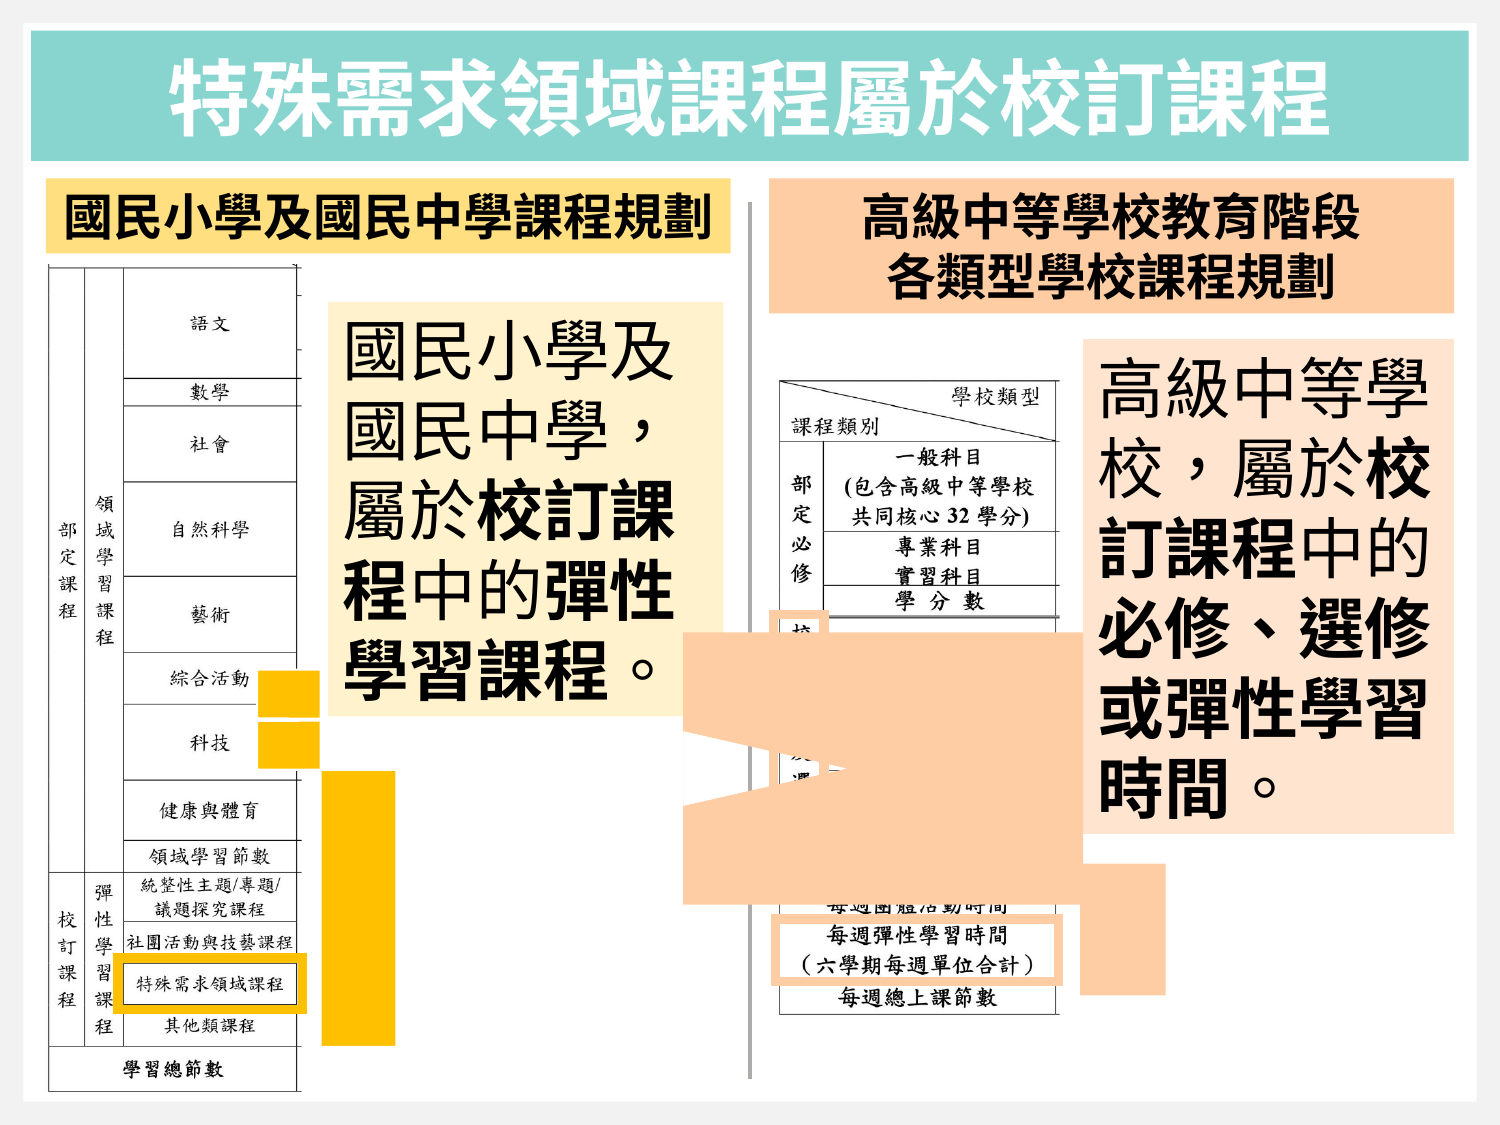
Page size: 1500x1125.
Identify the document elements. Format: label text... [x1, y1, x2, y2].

text_box [683, 632, 1365, 997]
picture [780, 924, 1054, 977]
text_box 國民小學及國民中學，屬於校訂課程中的彈性學習課程。 [328, 301, 724, 717]
text_box [257, 669, 567, 1047]
picture [778, 753, 819, 784]
picture [778, 619, 819, 632]
picture [773, 905, 1060, 914]
text_box 高級中等學校，屬於校訂課程中的必修、選修或彈性學習時間。 [1083, 339, 1455, 834]
picture [829, 765, 844, 772]
text_box 特殊需求領域課程屬於校訂課程 [31, 30, 1469, 161]
picture [123, 963, 298, 1005]
picture [773, 377, 1060, 632]
picture [45, 264, 302, 1095]
text_box 高級中等學校教育階段 各類型學校課程規劃 [769, 178, 1455, 314]
text_box 國民小學及國民中學課程規劃 [45, 178, 731, 254]
picture [773, 986, 1060, 1020]
